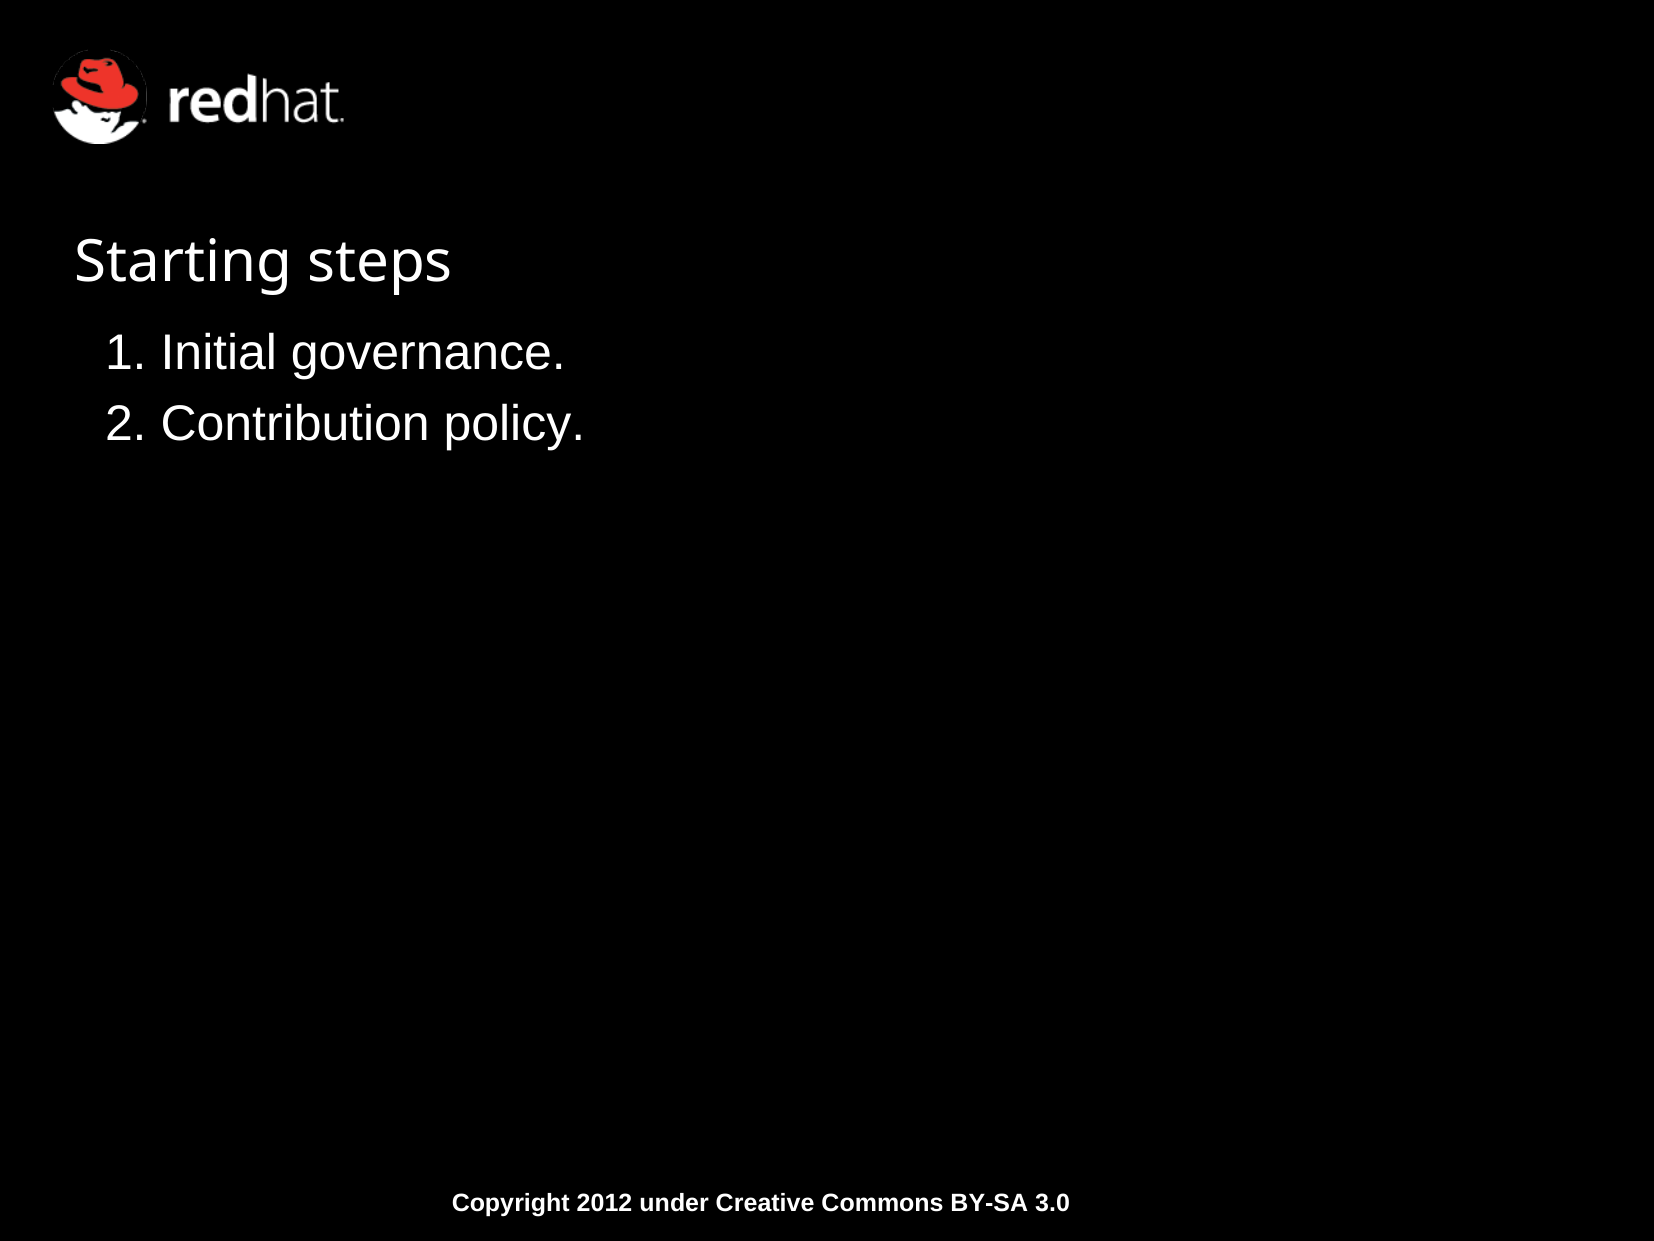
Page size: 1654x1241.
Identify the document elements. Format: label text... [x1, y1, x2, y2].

list 1. Initial governance. 2. Contribution policy. [77, 324, 1500, 1186]
title Starting steps [74, 199, 1506, 318]
picture [52, 49, 345, 144]
